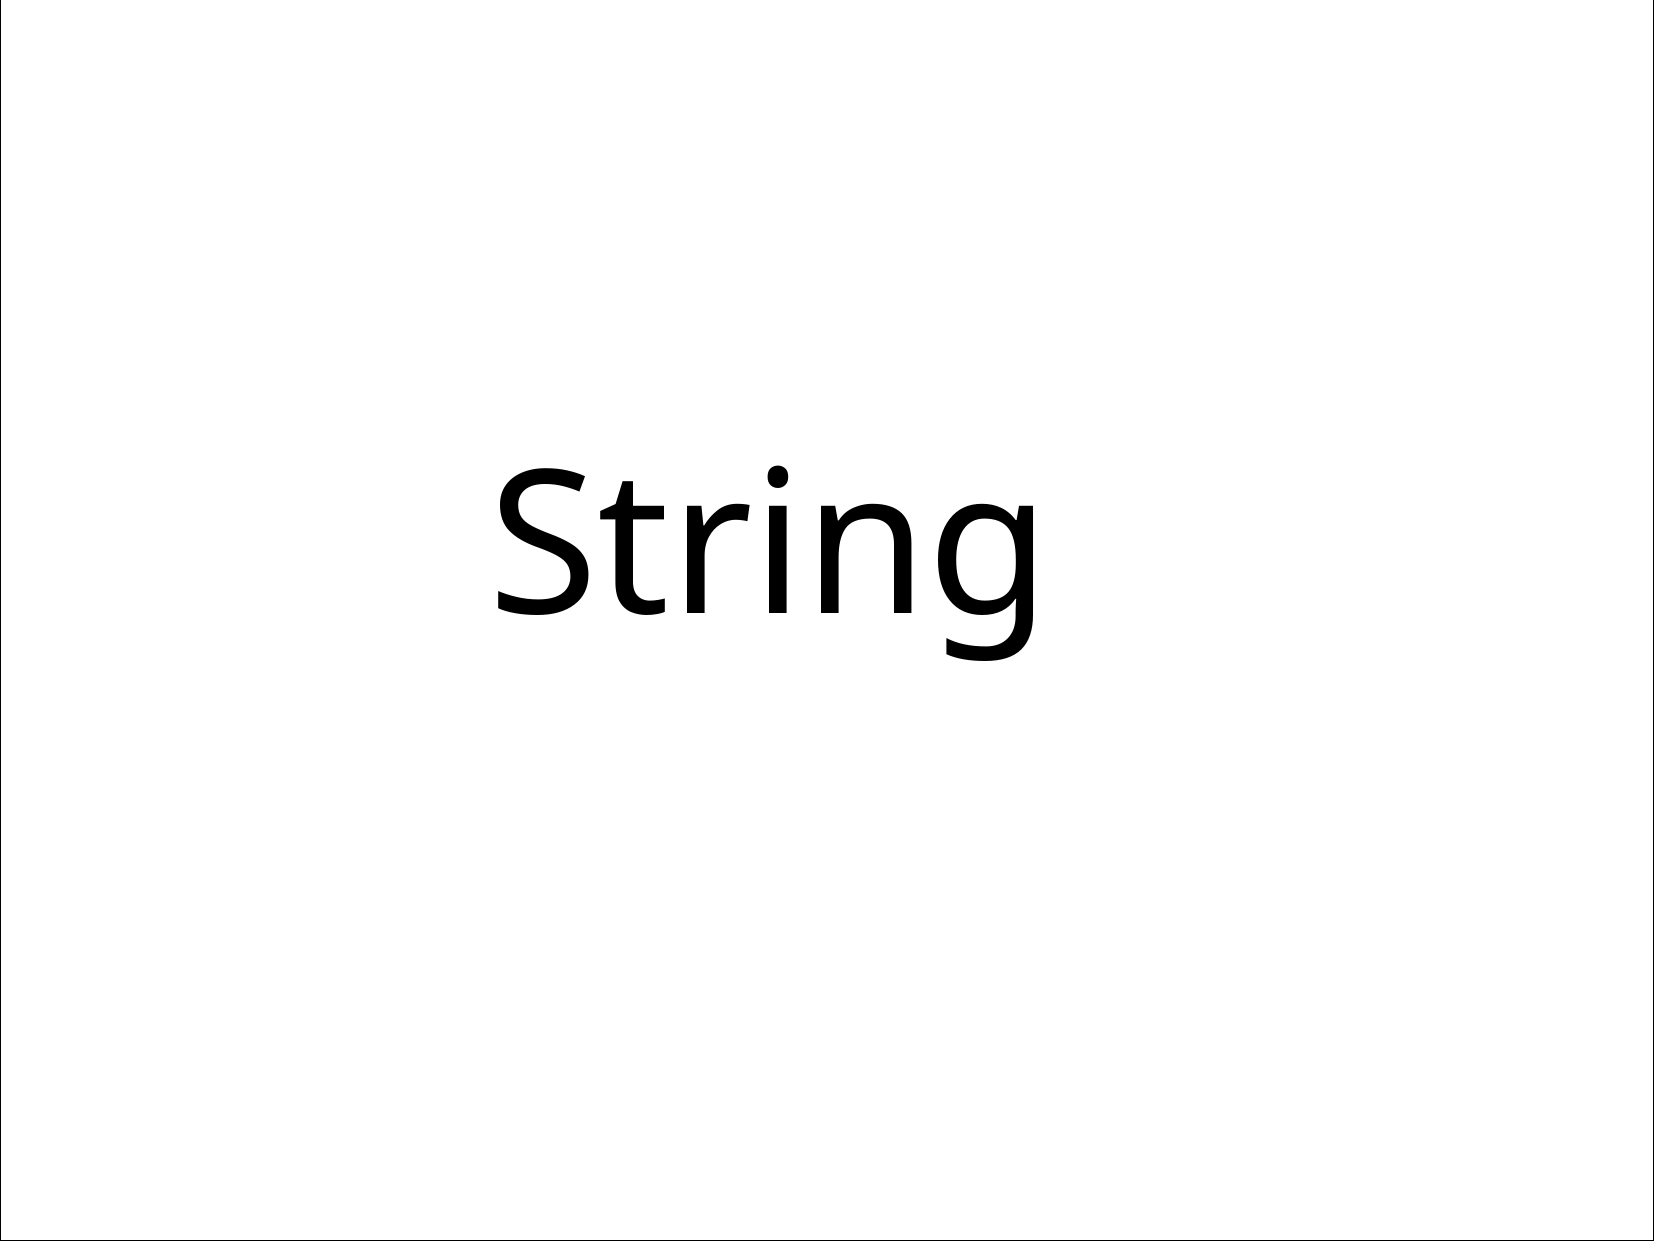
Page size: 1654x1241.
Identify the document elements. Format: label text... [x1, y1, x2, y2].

text_box [0, 0, 1654, 1241]
text_box String [265, 406, 1506, 744]
